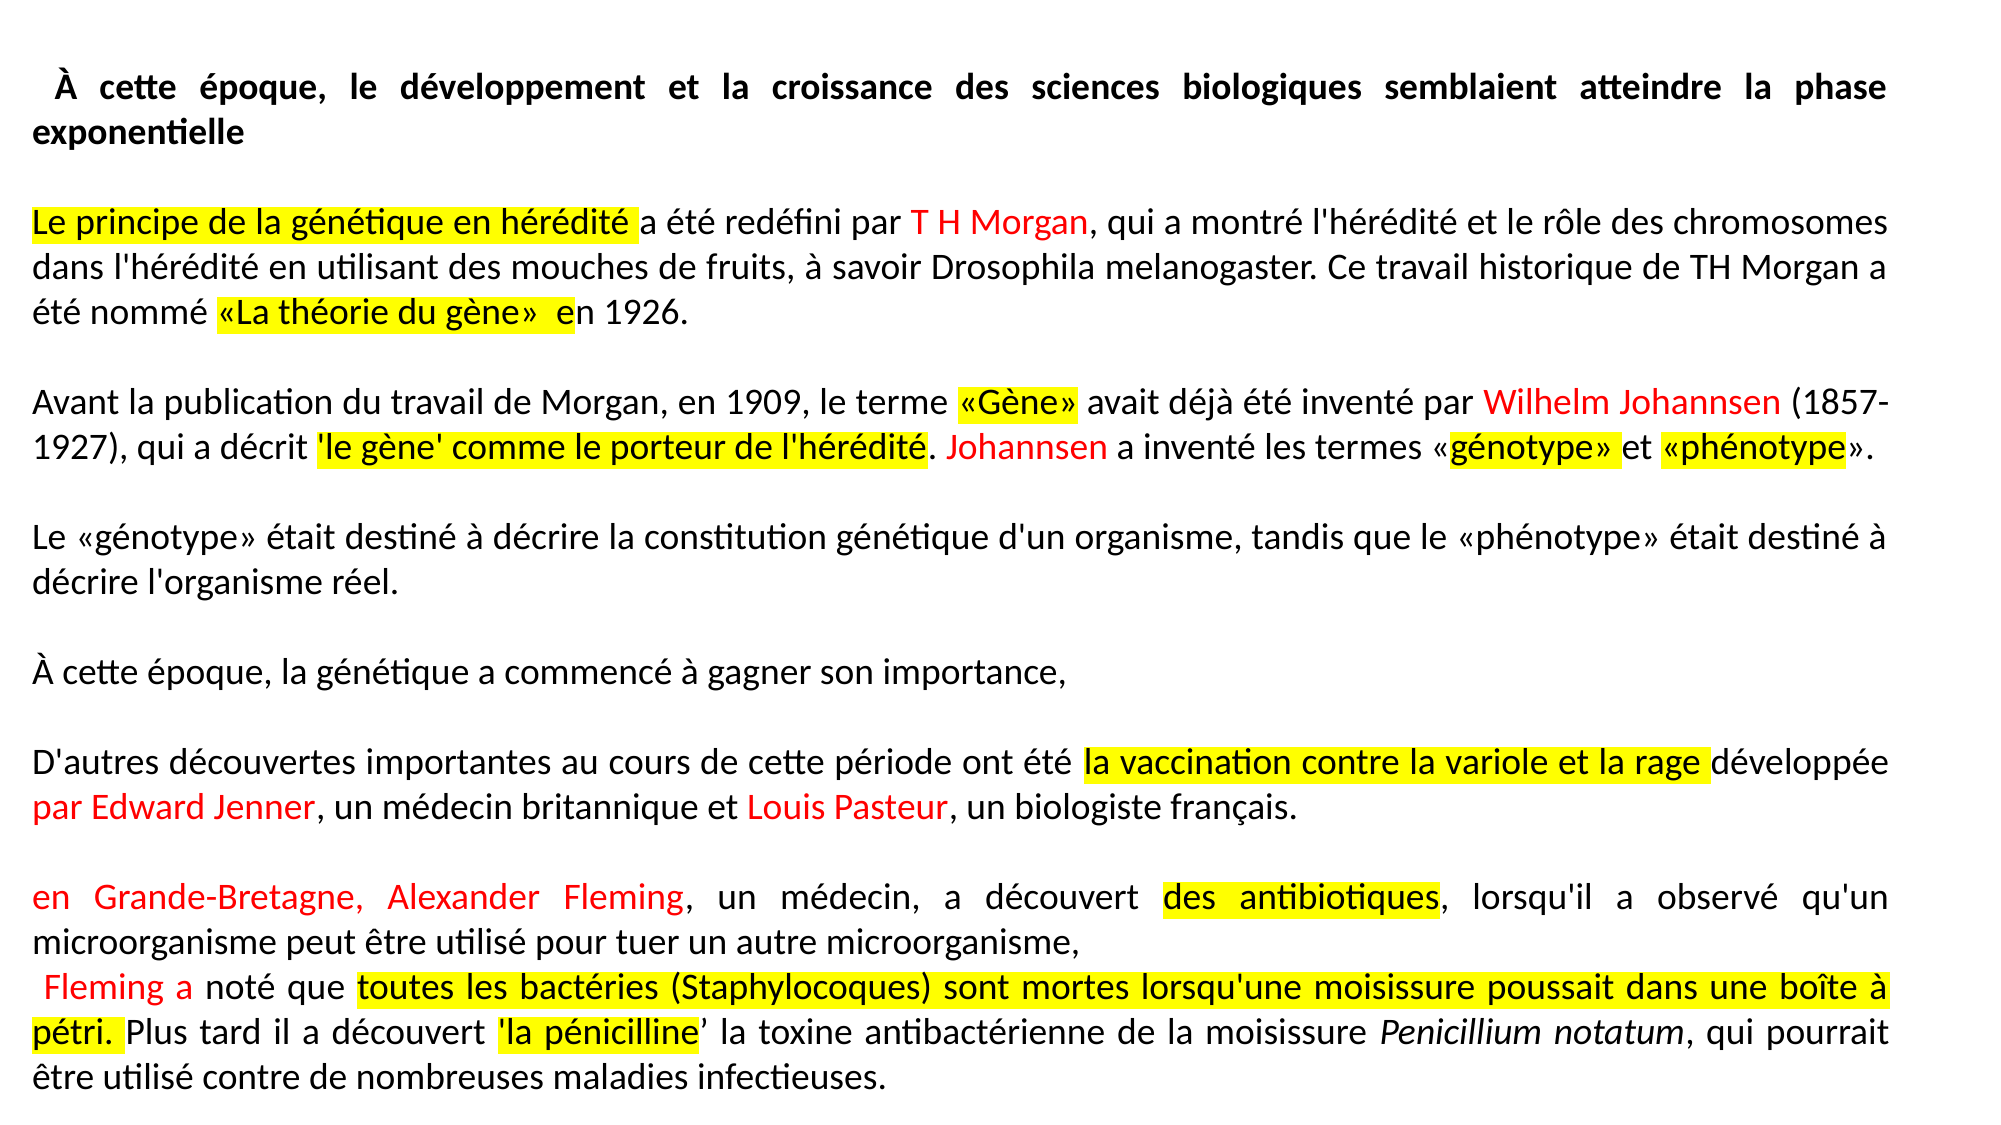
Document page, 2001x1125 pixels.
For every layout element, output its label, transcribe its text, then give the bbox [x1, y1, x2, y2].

text_box À cette époque, le développement et la croissance des sciences biologiques semblaient atteindre la phase exponentielle Le principe de la génétique en hérédité a été redéfini par T H Morgan, qui a montré l'hérédité et le rôle des chromosomes dans l'hérédité en utilisant des mouches de fruits, à savoir Drosophila melanogaster. Ce travail historique de TH Morgan a été nommé «La théorie du gène» en 1926. Avant la publication du travail de Morgan, en 1909, le terme «Gène» avait déjà été inventé par Wilhelm Johannsen (1857-1927), qui a décrit 'le gène' comme le porteur de l'hérédité. Johannsen a inventé les termes «génotype» et «phénotype». Le «génotype» était destiné à décrire la constitution génétique d'un organisme, tandis que le «phénotype» était destiné à décrire l'organisme réel. À cette époque, la génétique a commencé à gagner son importance, D'autres découvertes importantes au cours de cette période ont été la vaccination contre la variole et la rage développée par Edward Jenner, un médecin britannique et Louis Pasteur, un biologiste français. en Grande-Bretagne, Alexander Fleming, un médecin, a découvert des antibiotiques, lorsqu'il a observé qu'un microorganisme peut être utilisé pour tuer un autre microorganisme, Fleming a noté que toutes les bactéries (Staphylocoques) sont mortes lorsqu'une moisissure poussait dans une boîte à pétri. Plus tard il a découvert 'la pénicilline’ la toxine antibactérienne de la moisissure Penicillium notatum, qui pourrait être utilisé contre de nombreuses maladies infectieuses. [17, 55, 1914, 1070]
